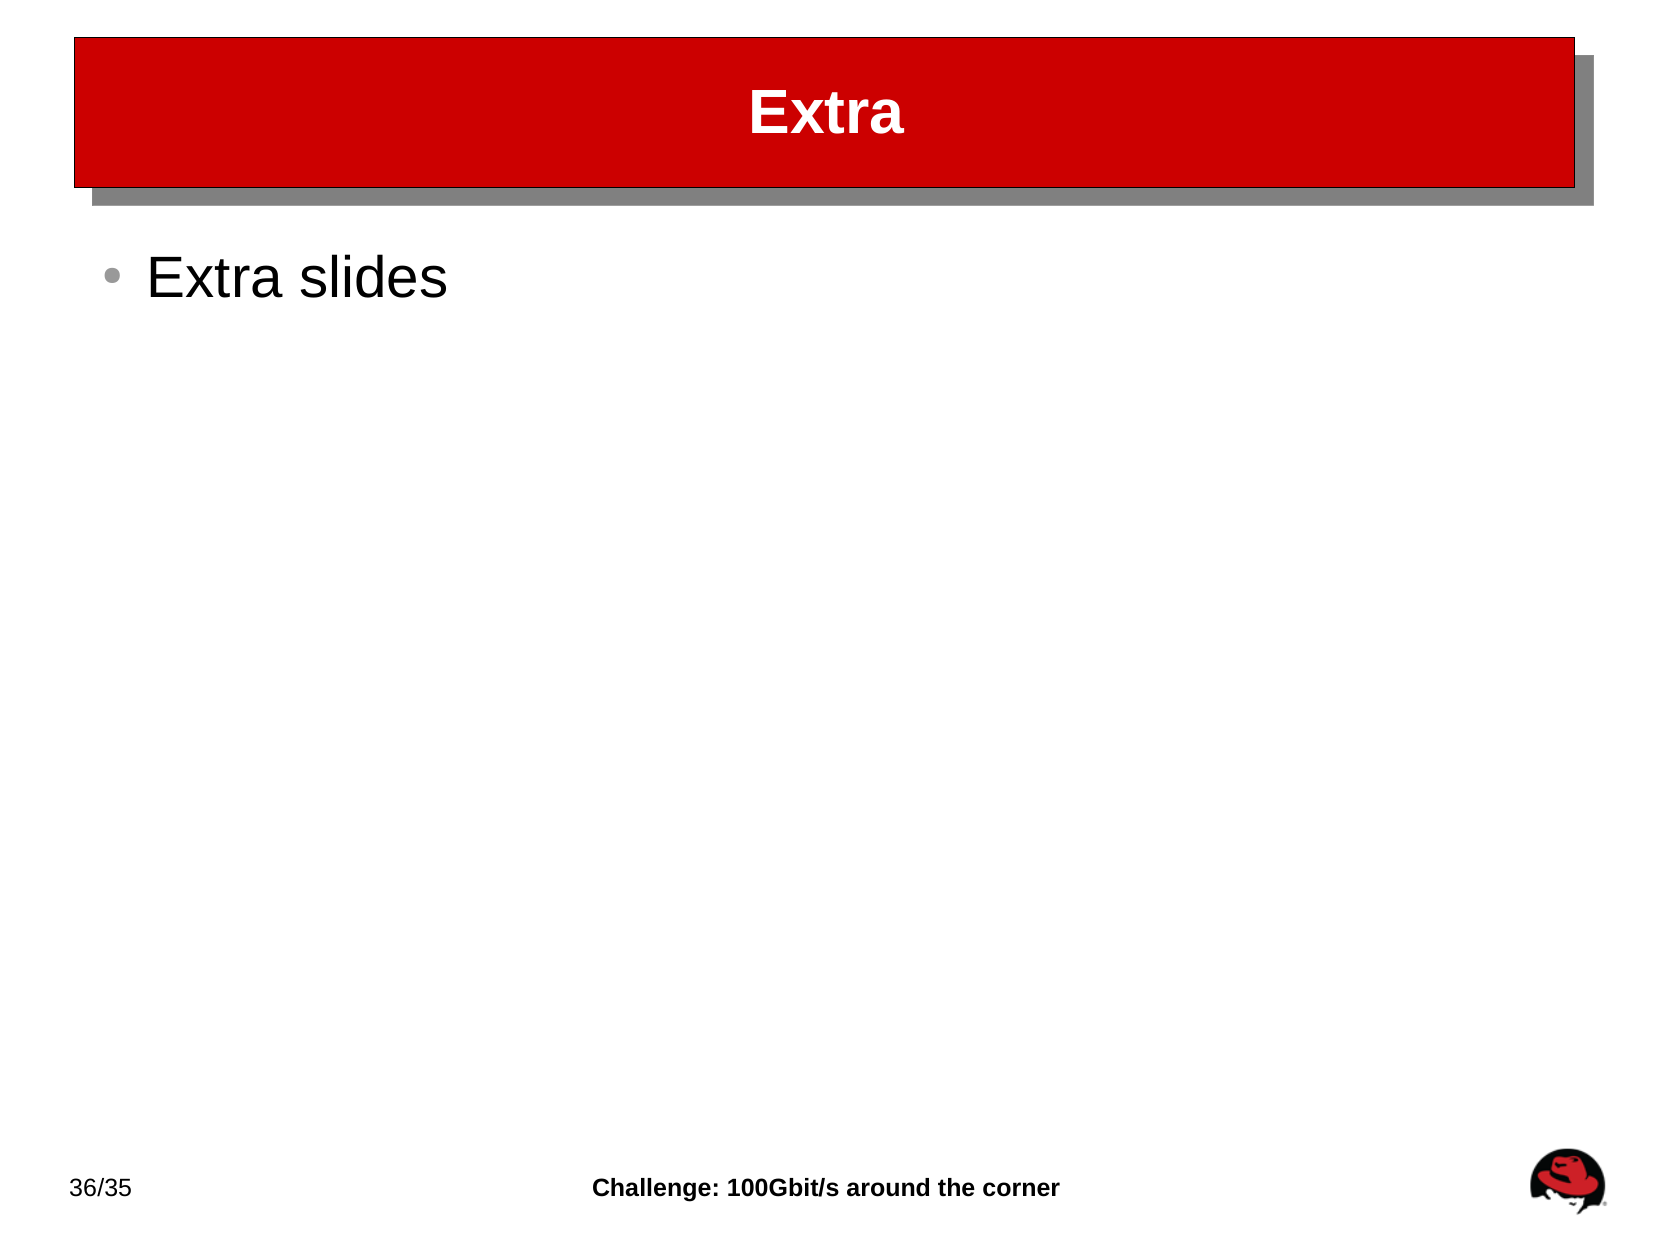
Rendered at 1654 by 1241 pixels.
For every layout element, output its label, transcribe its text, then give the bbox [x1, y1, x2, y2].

title Extra [82, 37, 1571, 188]
picture [1529, 1146, 1613, 1224]
list Extra slides [86, 244, 1575, 1039]
